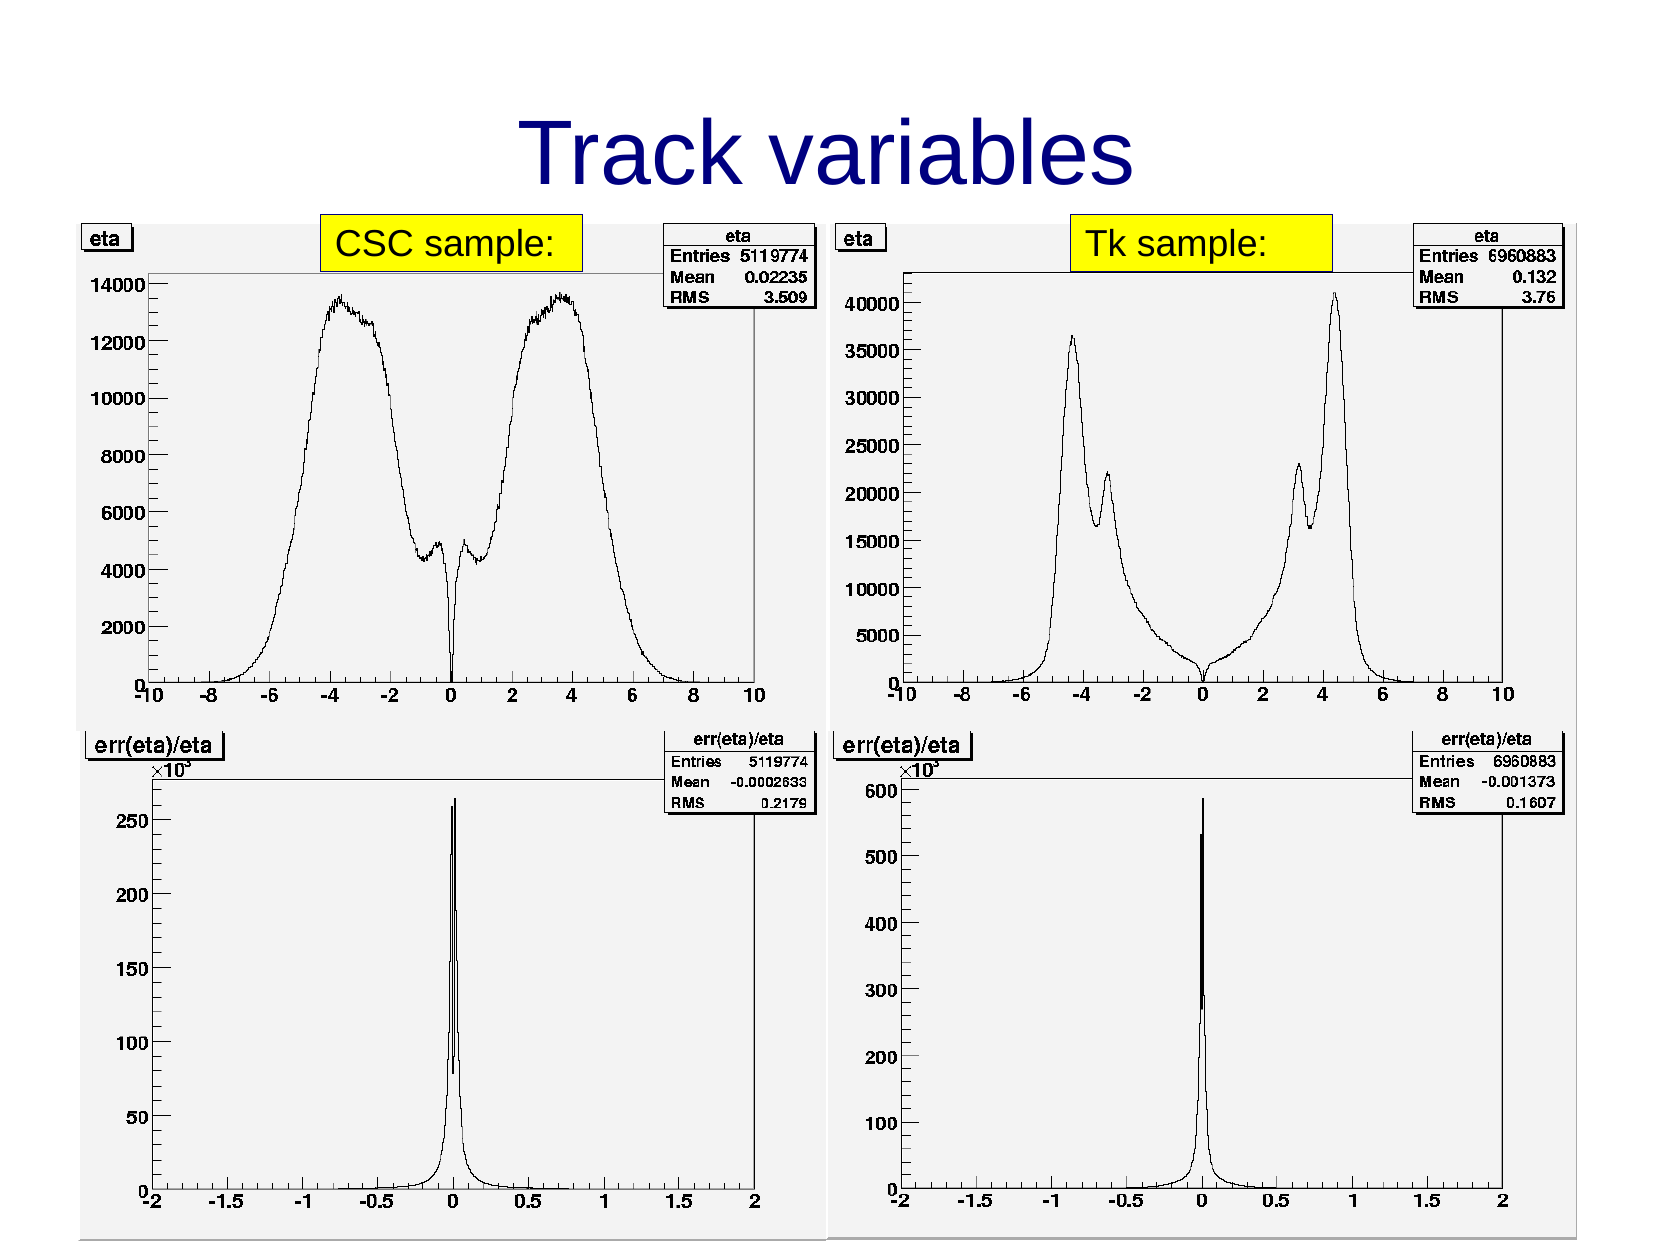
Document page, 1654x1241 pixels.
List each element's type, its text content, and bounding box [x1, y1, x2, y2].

picture [76, 223, 1577, 1241]
title Track variables [82, 56, 1571, 223]
text_box CSC sample: [320, 214, 583, 272]
text_box Tk sample: [1070, 214, 1333, 272]
